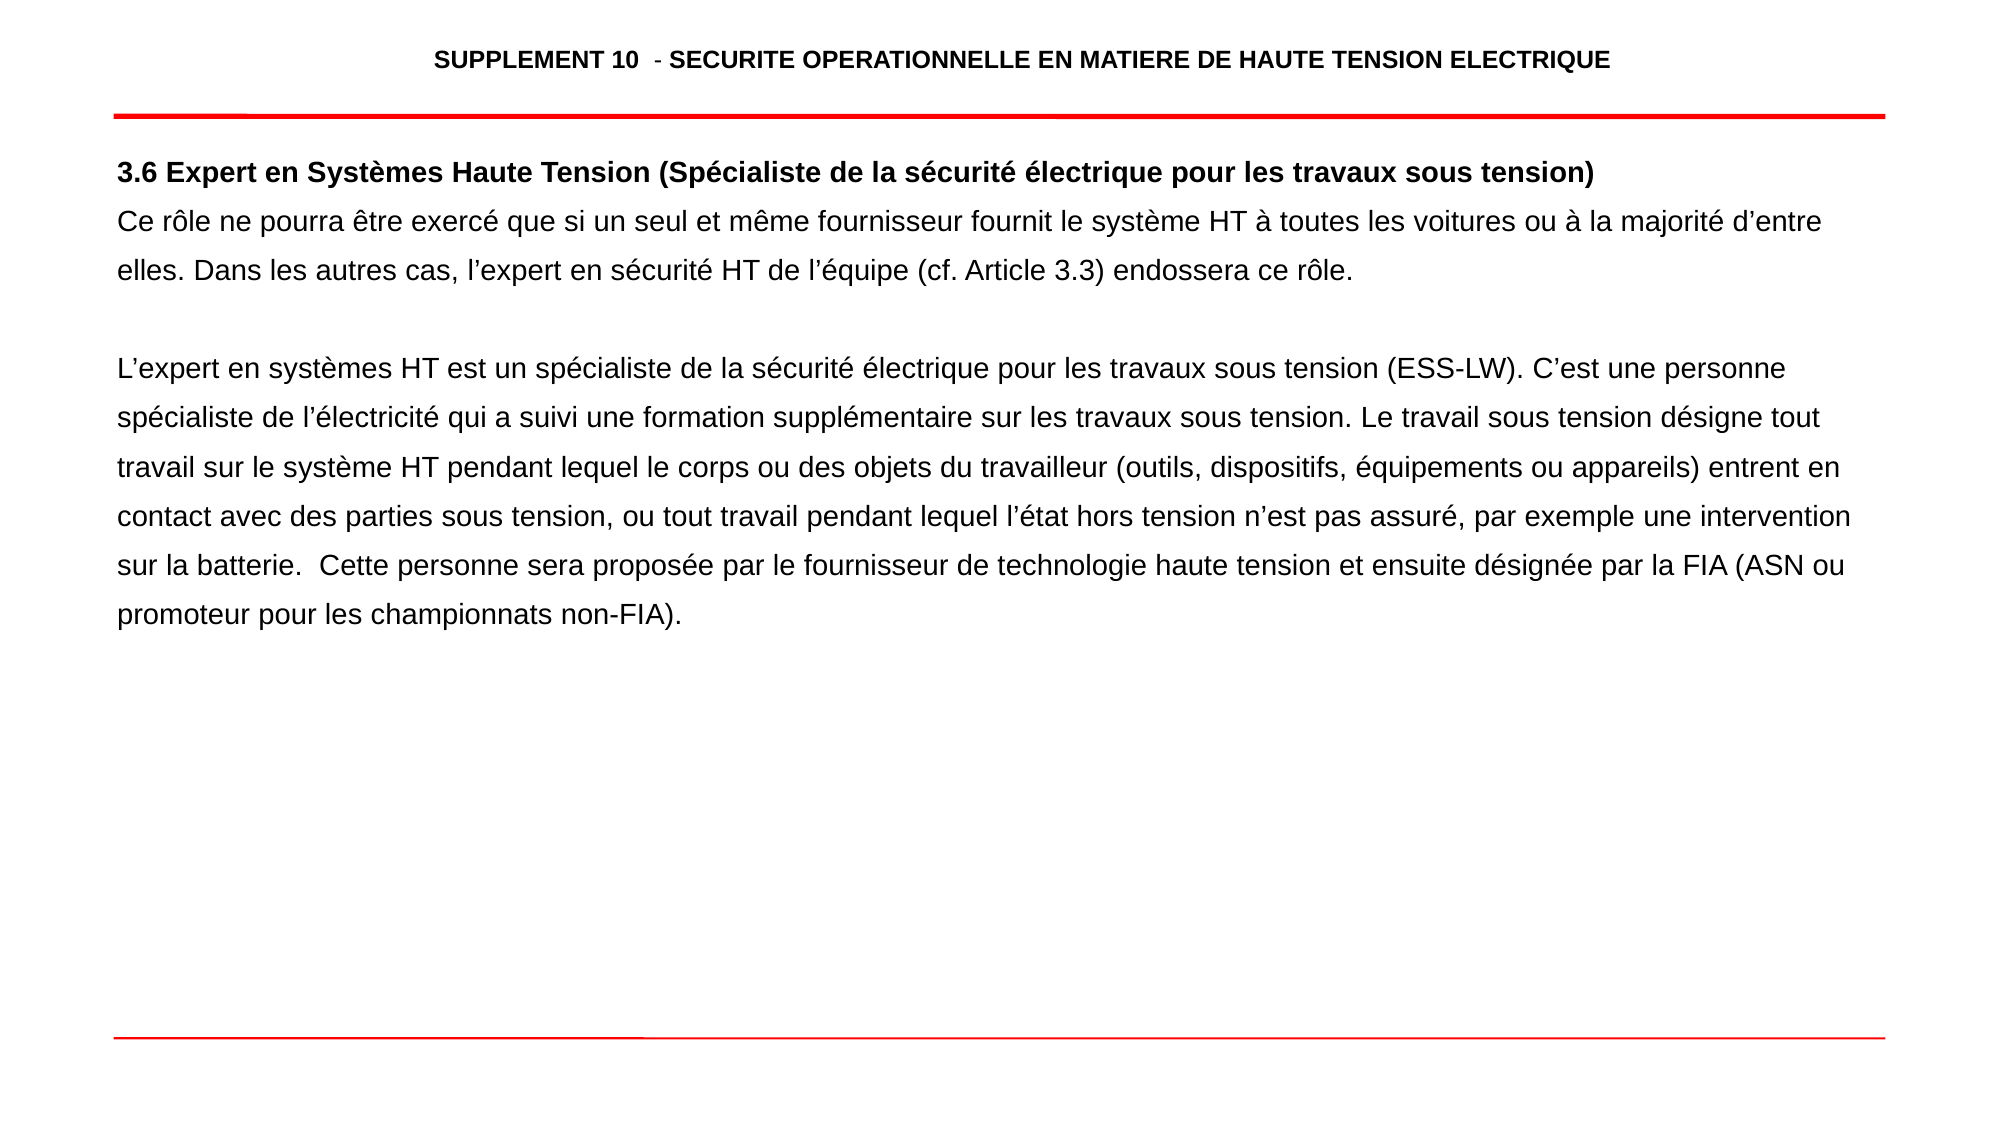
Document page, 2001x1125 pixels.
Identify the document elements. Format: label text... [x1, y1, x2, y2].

text_box SUPPLEMENT 10 - SECURITE OPERATIONNELLE EN MATIERE DE HAUTE TENSION ELECTRIQUE [173, 38, 1895, 82]
text_box 3.6 Expert en Systèmes Haute Tension (Spécialiste de la sécurité électrique pour les travaux sous tension) Ce rôle ne pourra être exercé que si un seul et même fournisseur fournit le système HT à toutes les voitures ou à la majorité d’entre elles. Dans les autres cas, l’expert en sécurité HT de l’équipe (cf. Article 3.3) endossera ce rôle. L’expert en systèmes HT est un spécialiste de la sécurité électrique pour les travaux sous tension (ESS-LW). C’est une personne spécialiste de l’électricité qui a suivi une formation supplémentaire sur les travaux sous tension. Le travail sous tension désigne tout travail sur le système HT pendant lequel le corps ou des objets du travailleur (outils, dispositifs, équipements ou appareils) entrent en contact avec des parties sous tension, ou tout travail pendant lequel l’état hors tension n’est pas assuré, par exemple une intervention sur la batterie. Cette personne sera proposée par le fournisseur de technologie haute tension et ensuite désignée par la FIA (ASN ou promoteur pour les championnats non-FIA). [102, 132, 1875, 639]
